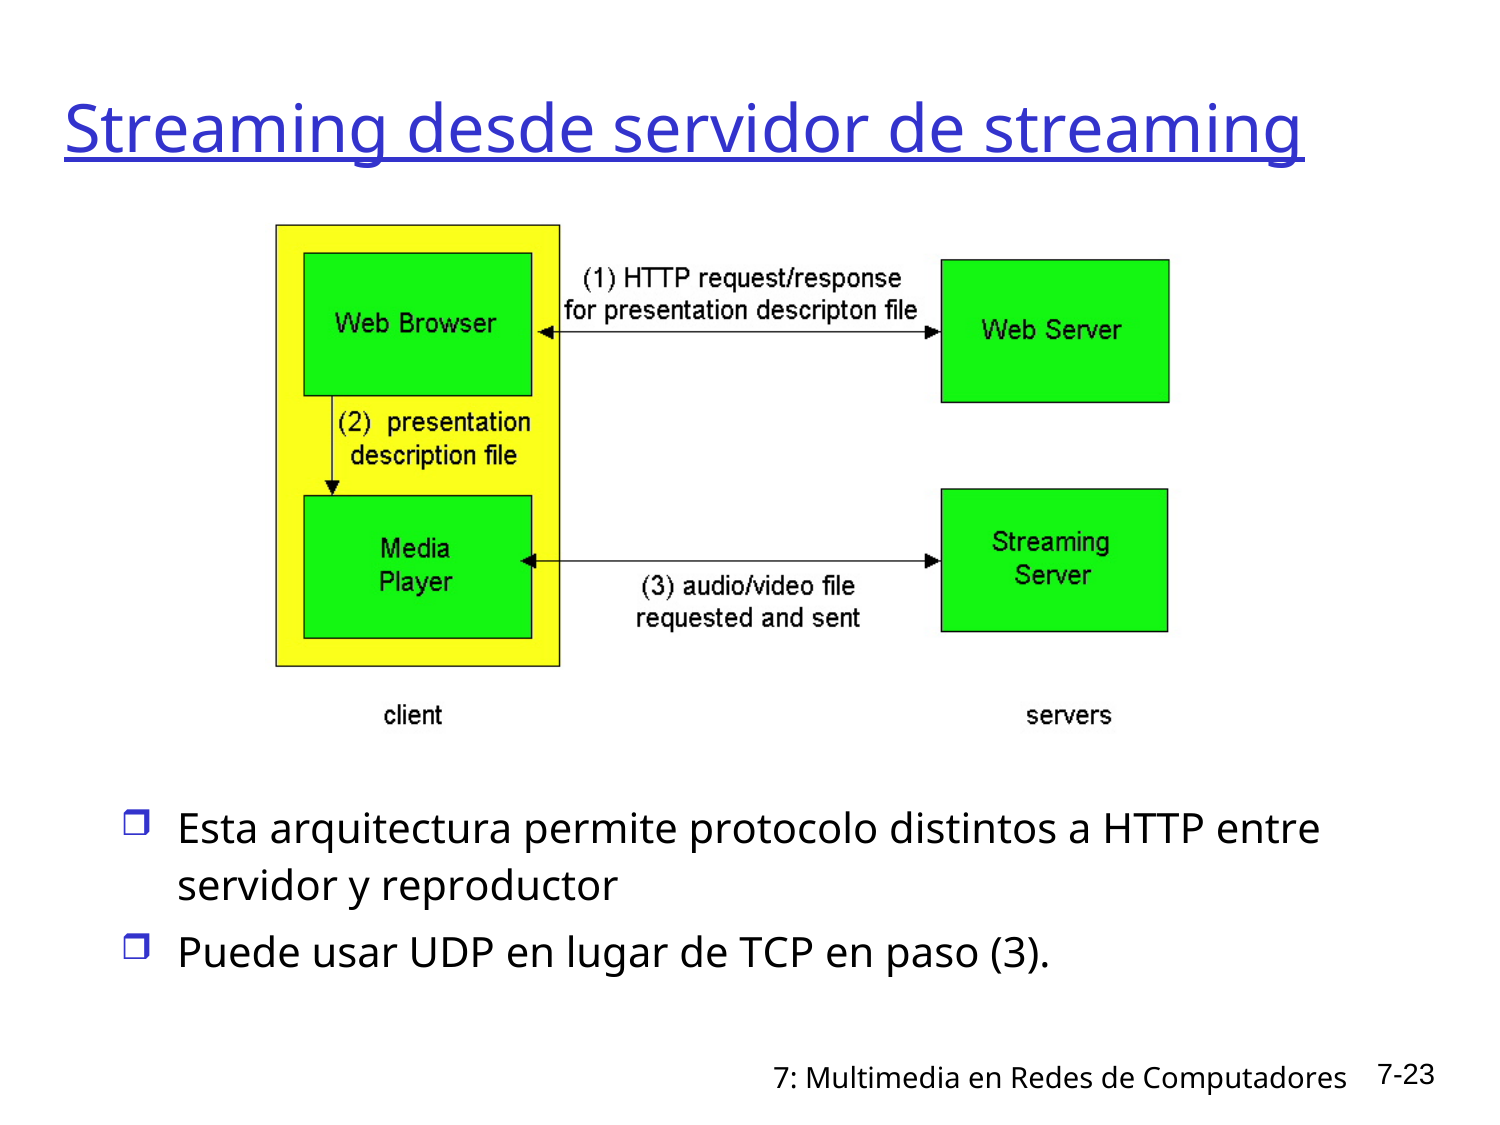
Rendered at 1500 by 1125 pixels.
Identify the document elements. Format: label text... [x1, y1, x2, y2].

title Streaming desde servidor de streaming [49, 55, 1437, 199]
picture [265, 222, 1223, 739]
list Esta arquitectura permite protocolo distintos a HTTP entre servidor y reproductor Puede usar UDP en lugar de TCP en paso (3). [106, 790, 1340, 990]
